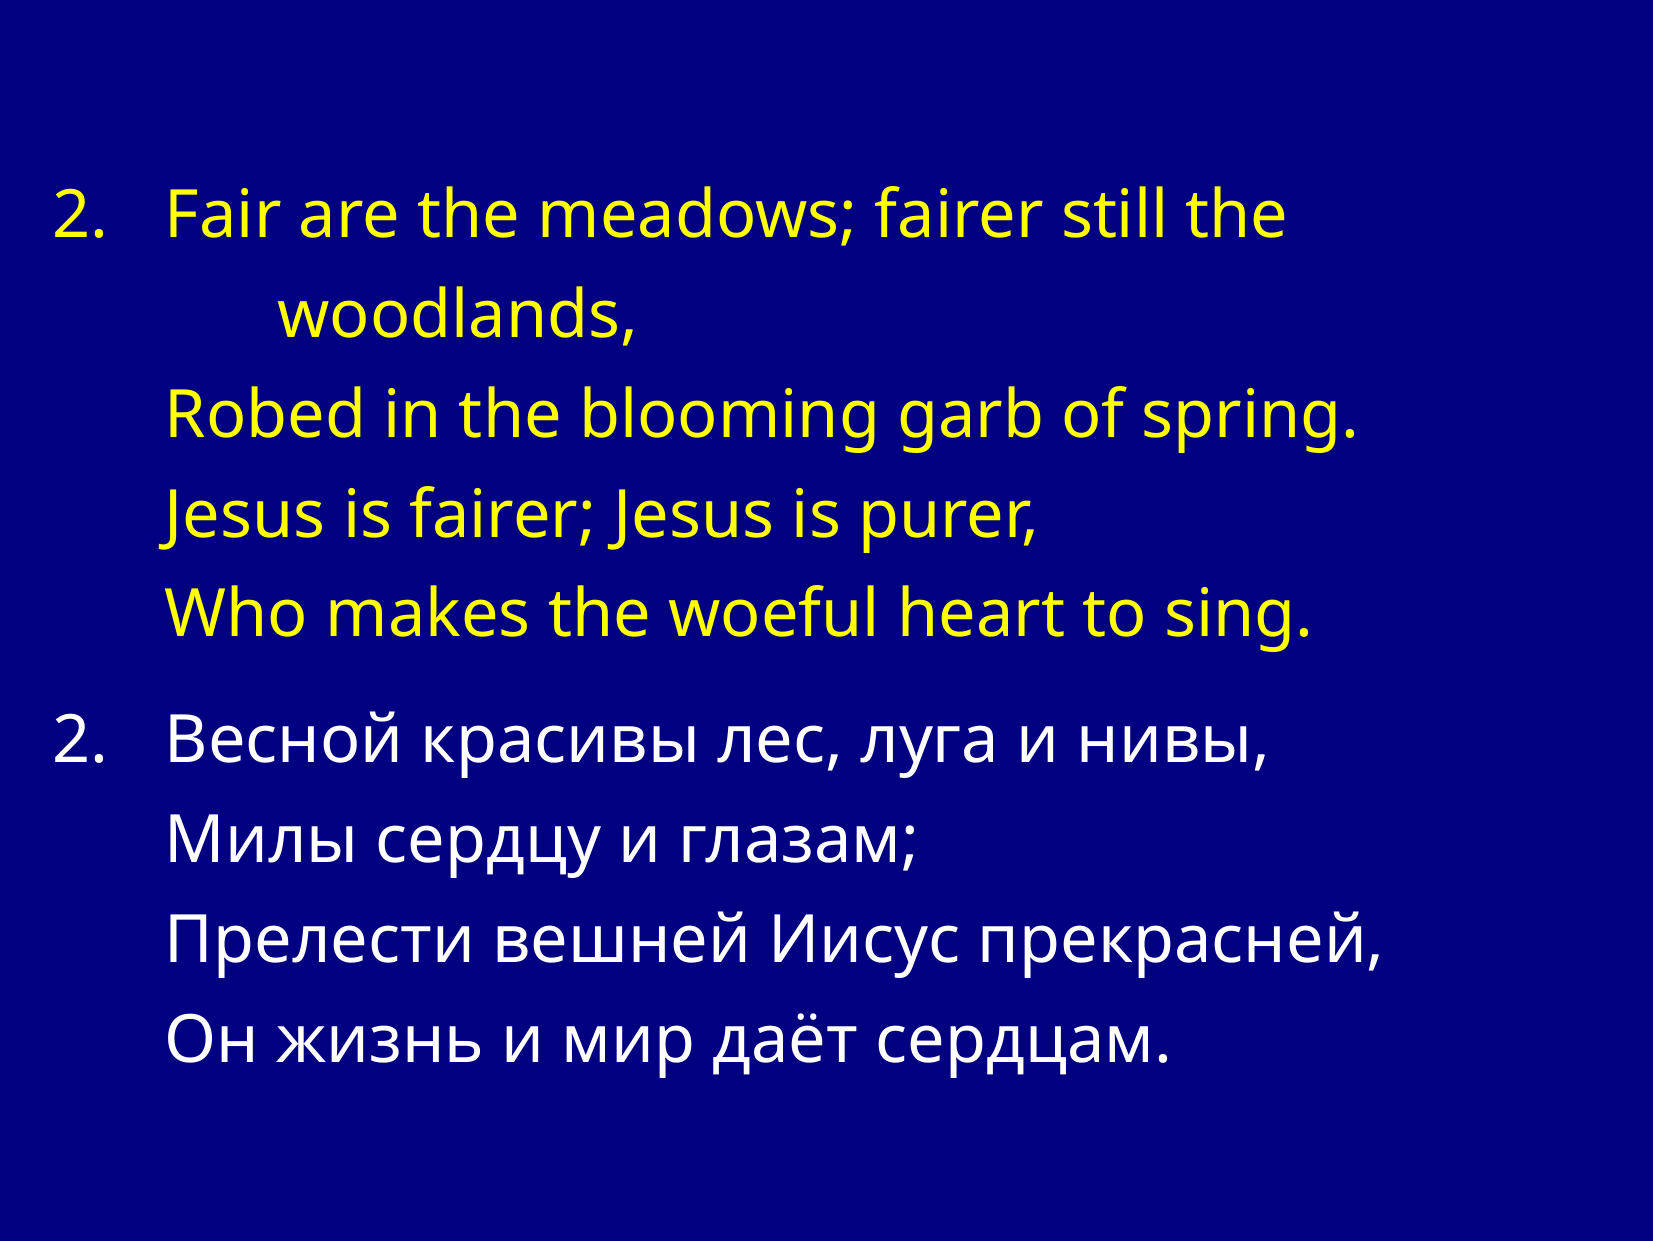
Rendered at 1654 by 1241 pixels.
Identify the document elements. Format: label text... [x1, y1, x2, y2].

text_box 2. Весной красивы лес, луга и нивы, Милы сердцу и глазам; Прелести вешней Иисус прекрасней, Он жизнь и мир даёт сердцам. [37, 675, 1651, 1163]
text_box 2. Fair are the meadows; fairer still the woodlands, Robed in the blooming garb of spring. Jesus is fairer; Jesus is purer, Who makes the woeful heart to sing. [37, 150, 1576, 638]
